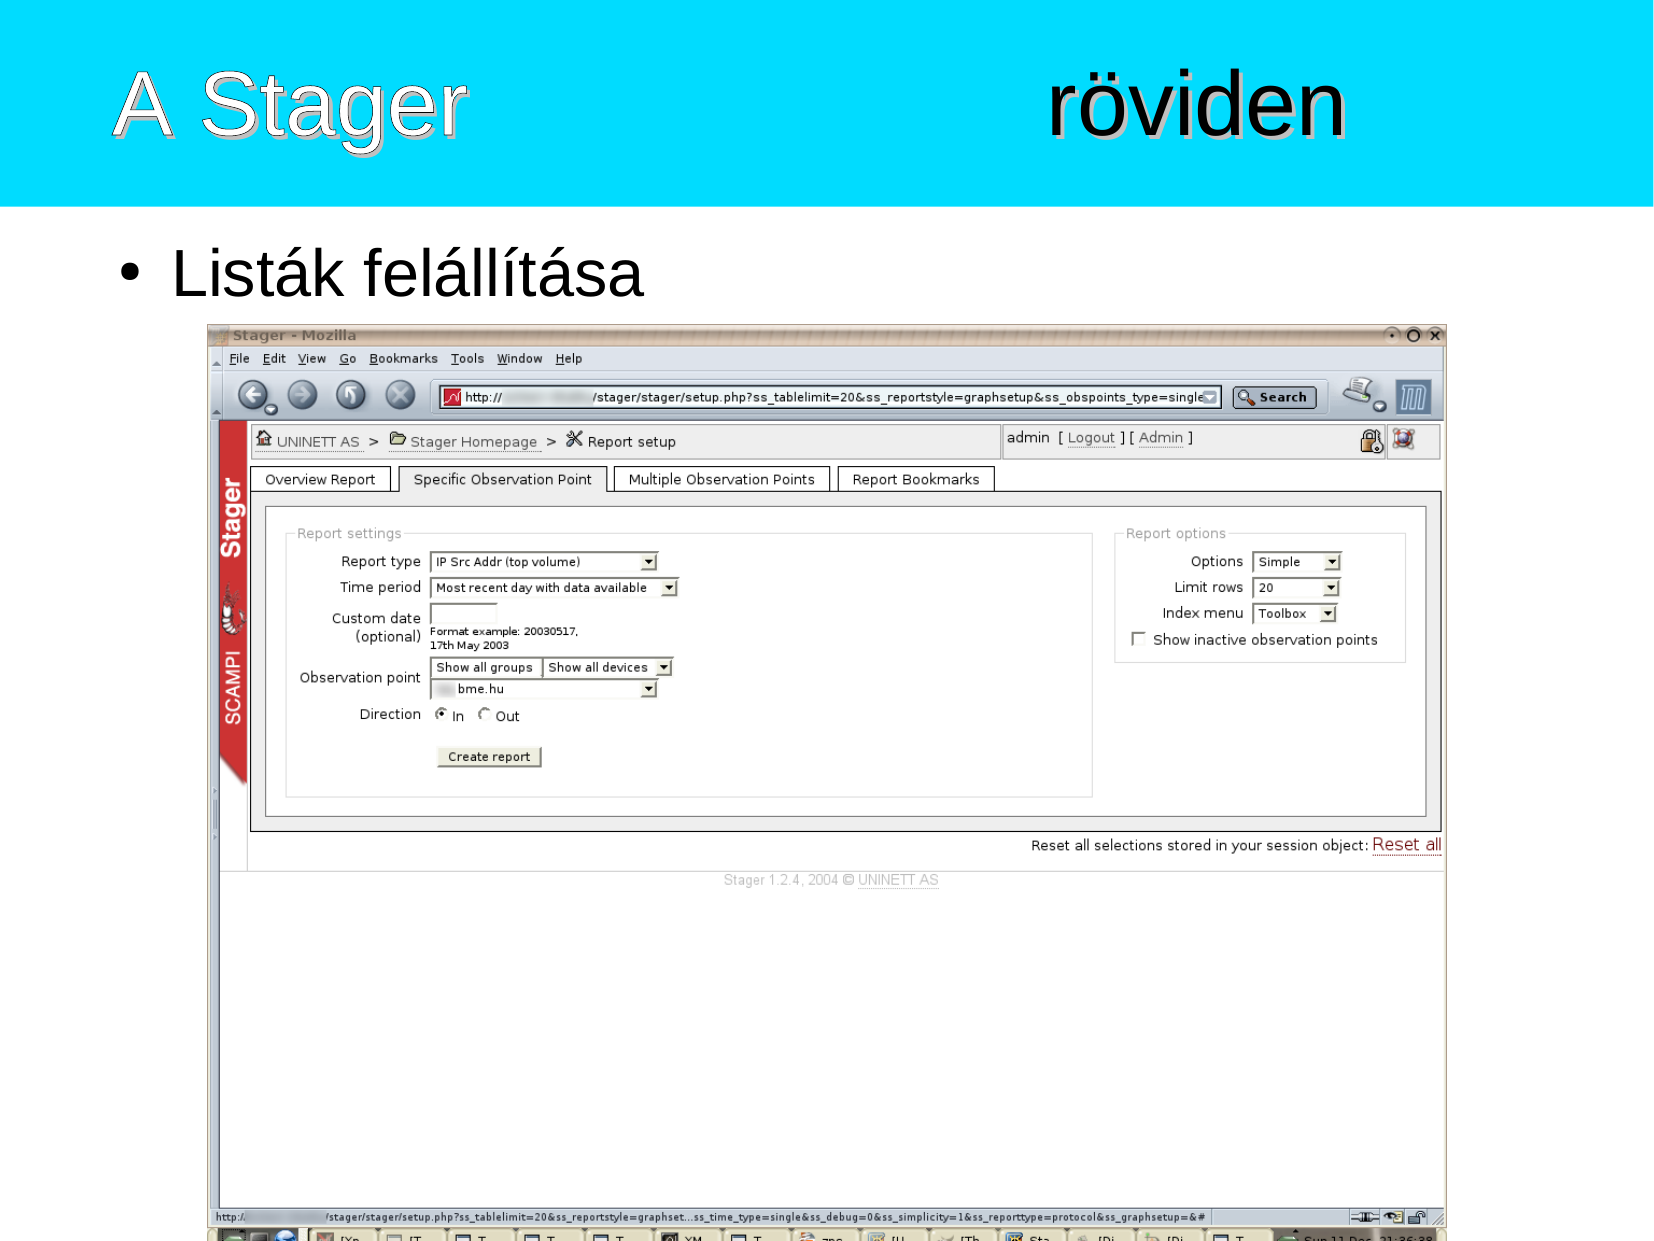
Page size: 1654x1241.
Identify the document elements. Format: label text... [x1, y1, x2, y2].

picture [207, 324, 1447, 1241]
title A Stager röviden [0, 0, 1654, 207]
list Listák felállítása [82, 236, 1571, 1109]
